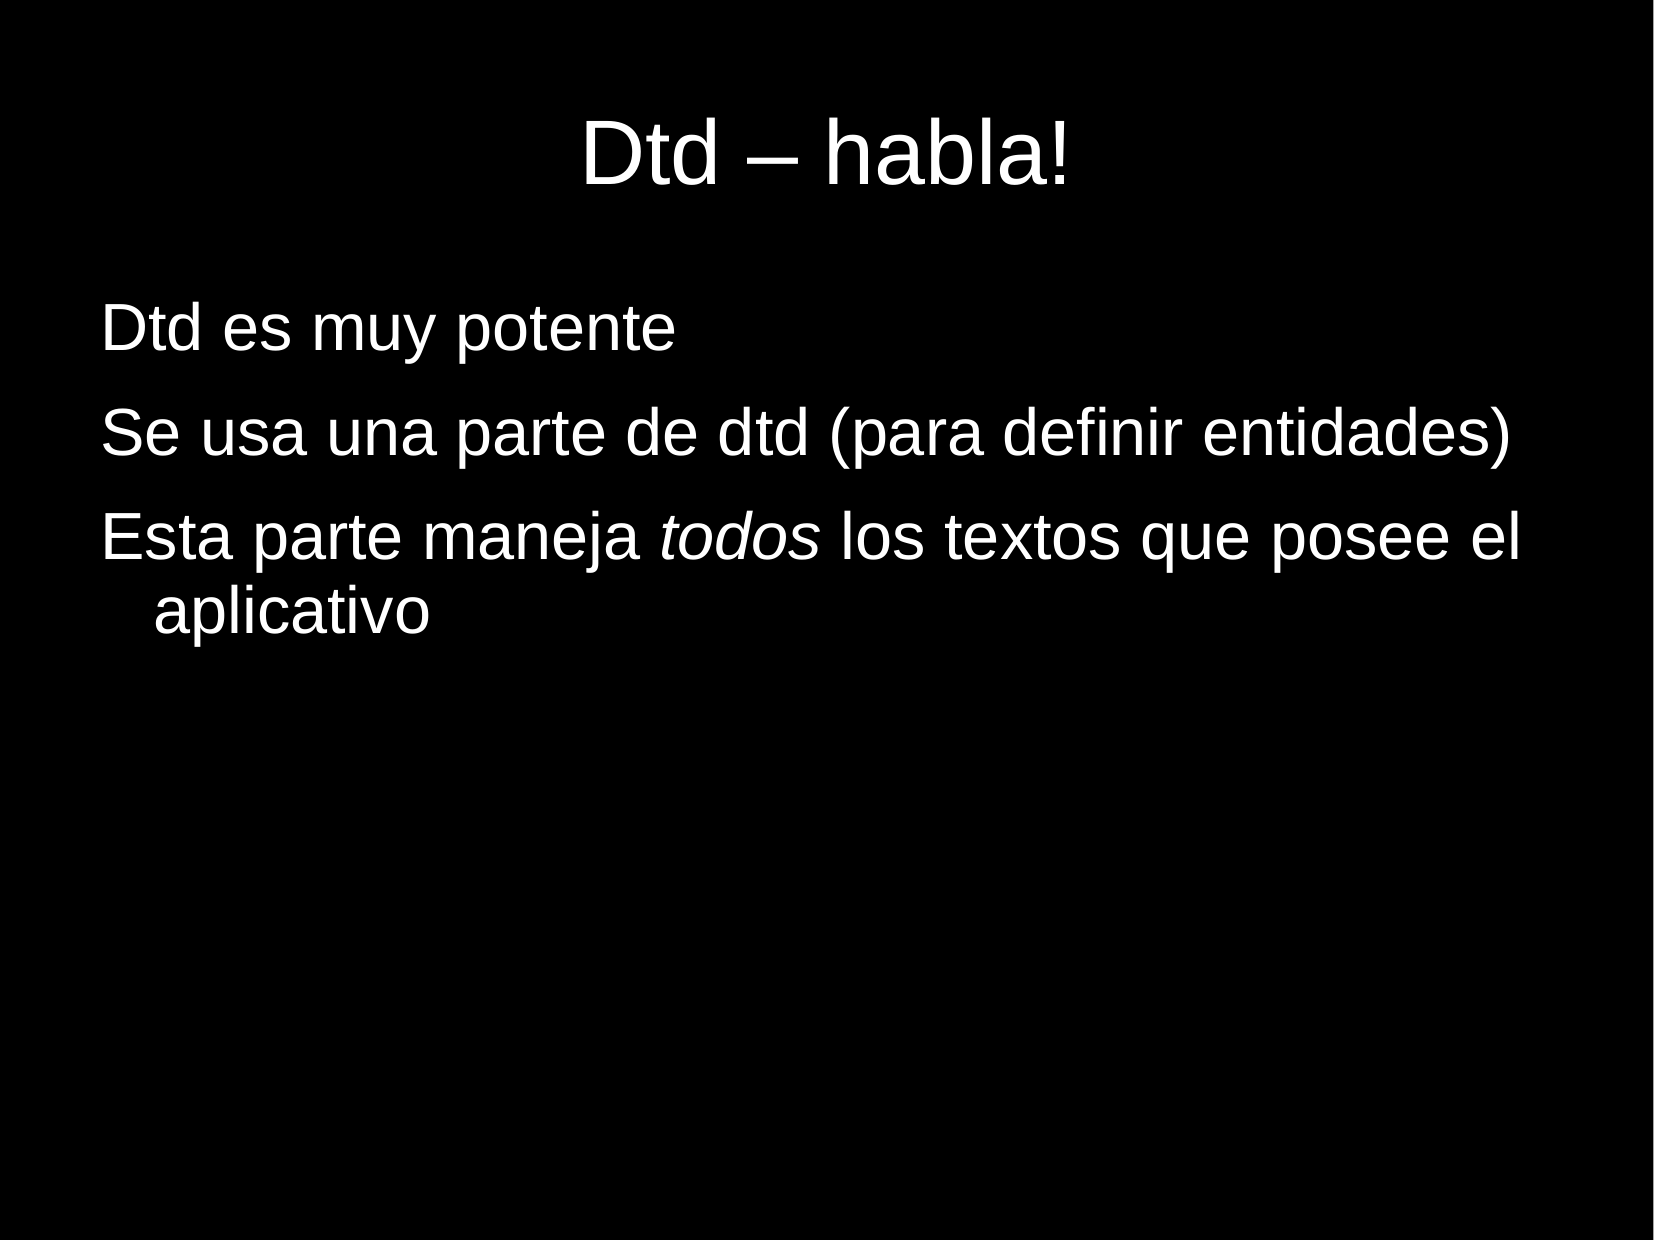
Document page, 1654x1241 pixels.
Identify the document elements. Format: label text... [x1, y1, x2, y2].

list Dtd es muy potente Se usa una parte de dtd (para definir entidades) Esta parte maneja todos los textos que posee el aplicativo [82, 290, 1571, 1109]
title Dtd – habla! [82, 49, 1571, 257]
